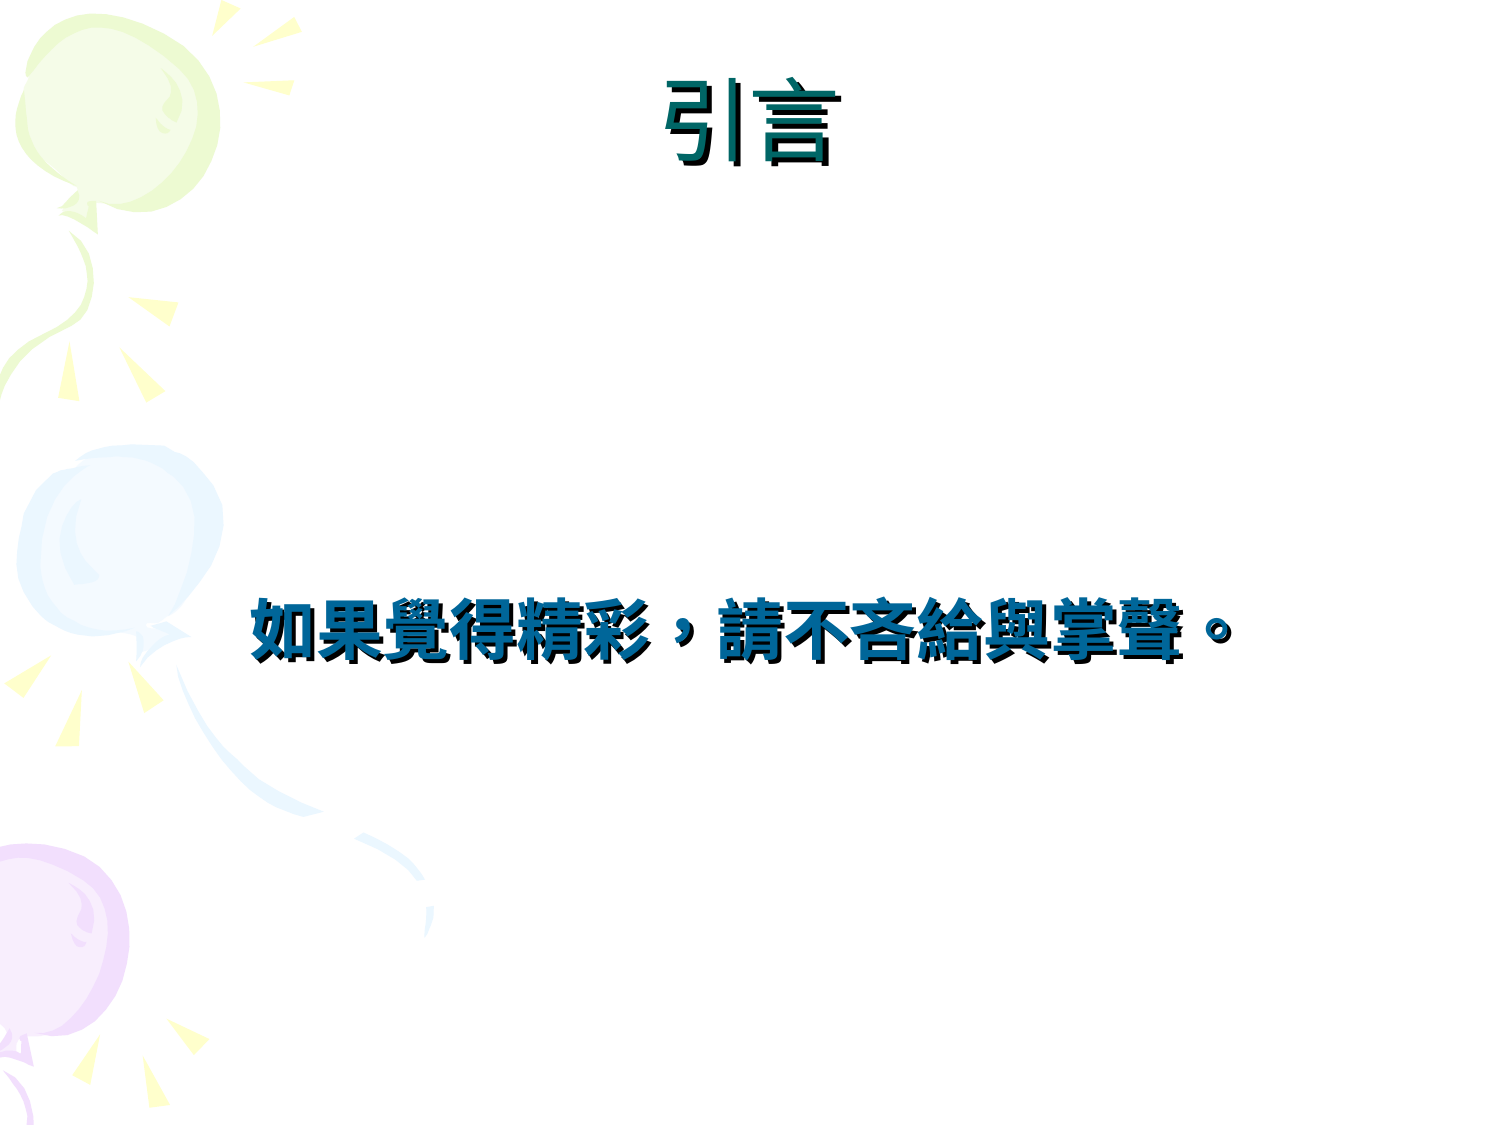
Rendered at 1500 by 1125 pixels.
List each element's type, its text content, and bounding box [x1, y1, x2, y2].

subtitle 如果覺得精彩，請不吝給與掌聲。 [75, 269, 1426, 987]
title 引言 [72, 16, 1426, 233]
